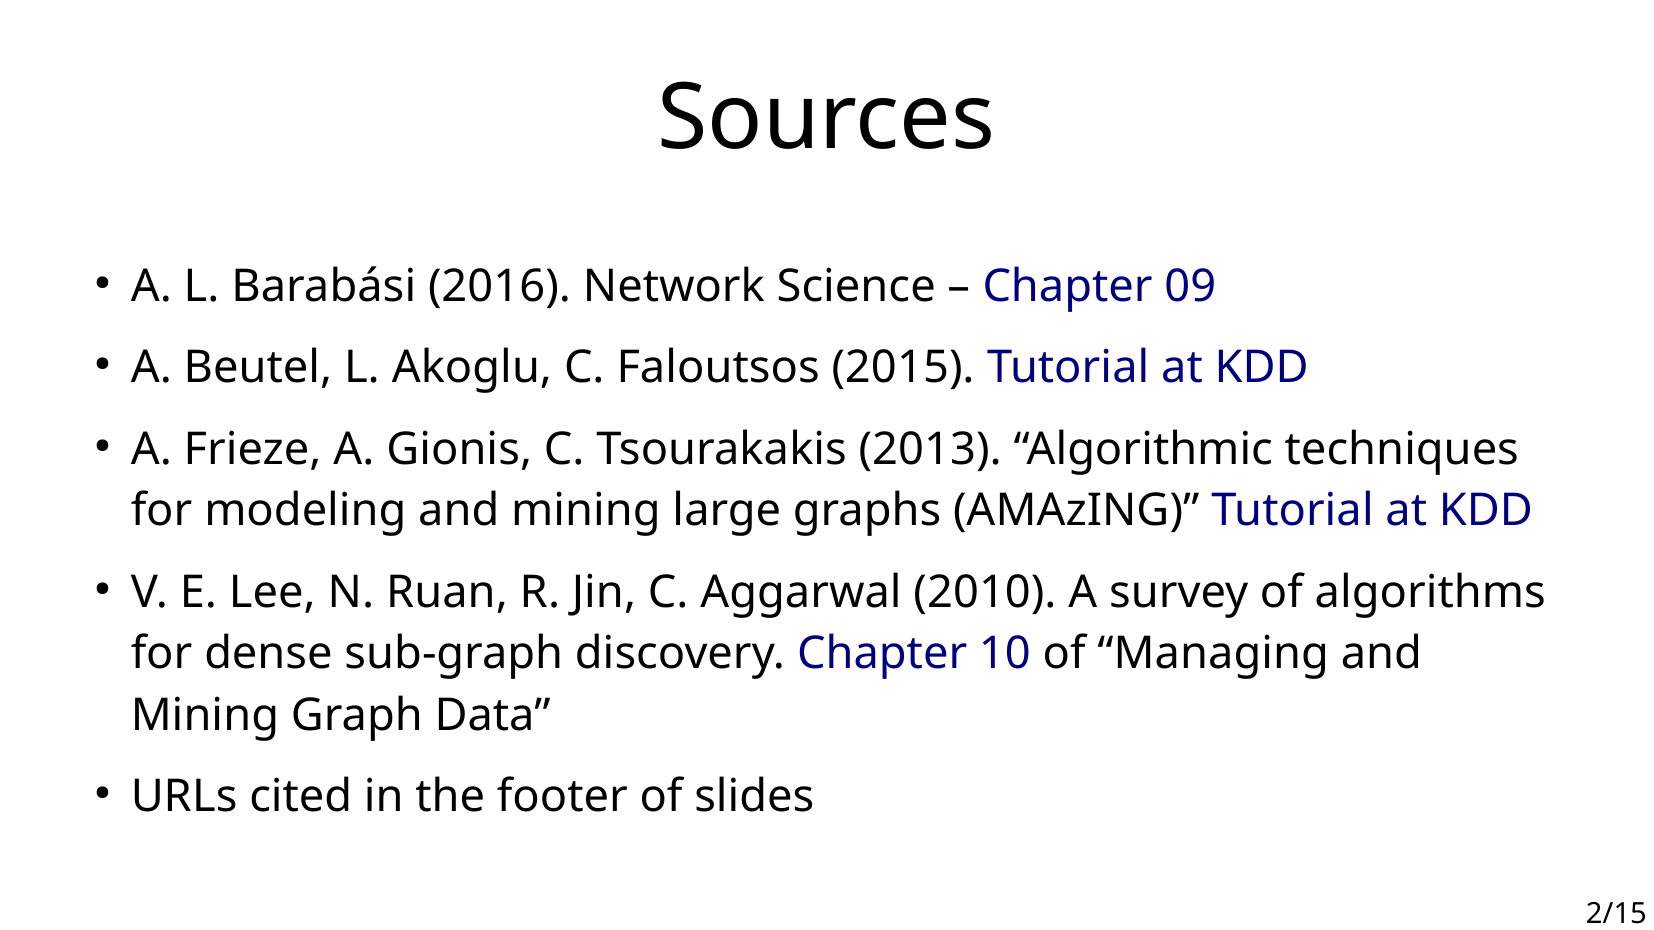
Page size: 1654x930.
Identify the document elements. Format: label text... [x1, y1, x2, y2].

title Sources [82, 1, 1571, 225]
list A. L. Barabási (2016). Network Science – Chapter 09 A. Beutel, L. Akoglu, C. Faloutsos (2015). Tutorial at KDD A. Frieze, A. Gionis, C. Tsourakakis (2013). “Algorithmic techniques for modeling and mining large graphs (AMAzING)” Tutorial at KDD V. E. Lee, N. Ruan, R. Jin, C. Aggarwal (2010). A survey of algorithms for dense sub-graph discovery. Chapter 10 of “Managing and Mining Graph Data” URLs cited in the footer of slides [82, 252, 1571, 841]
